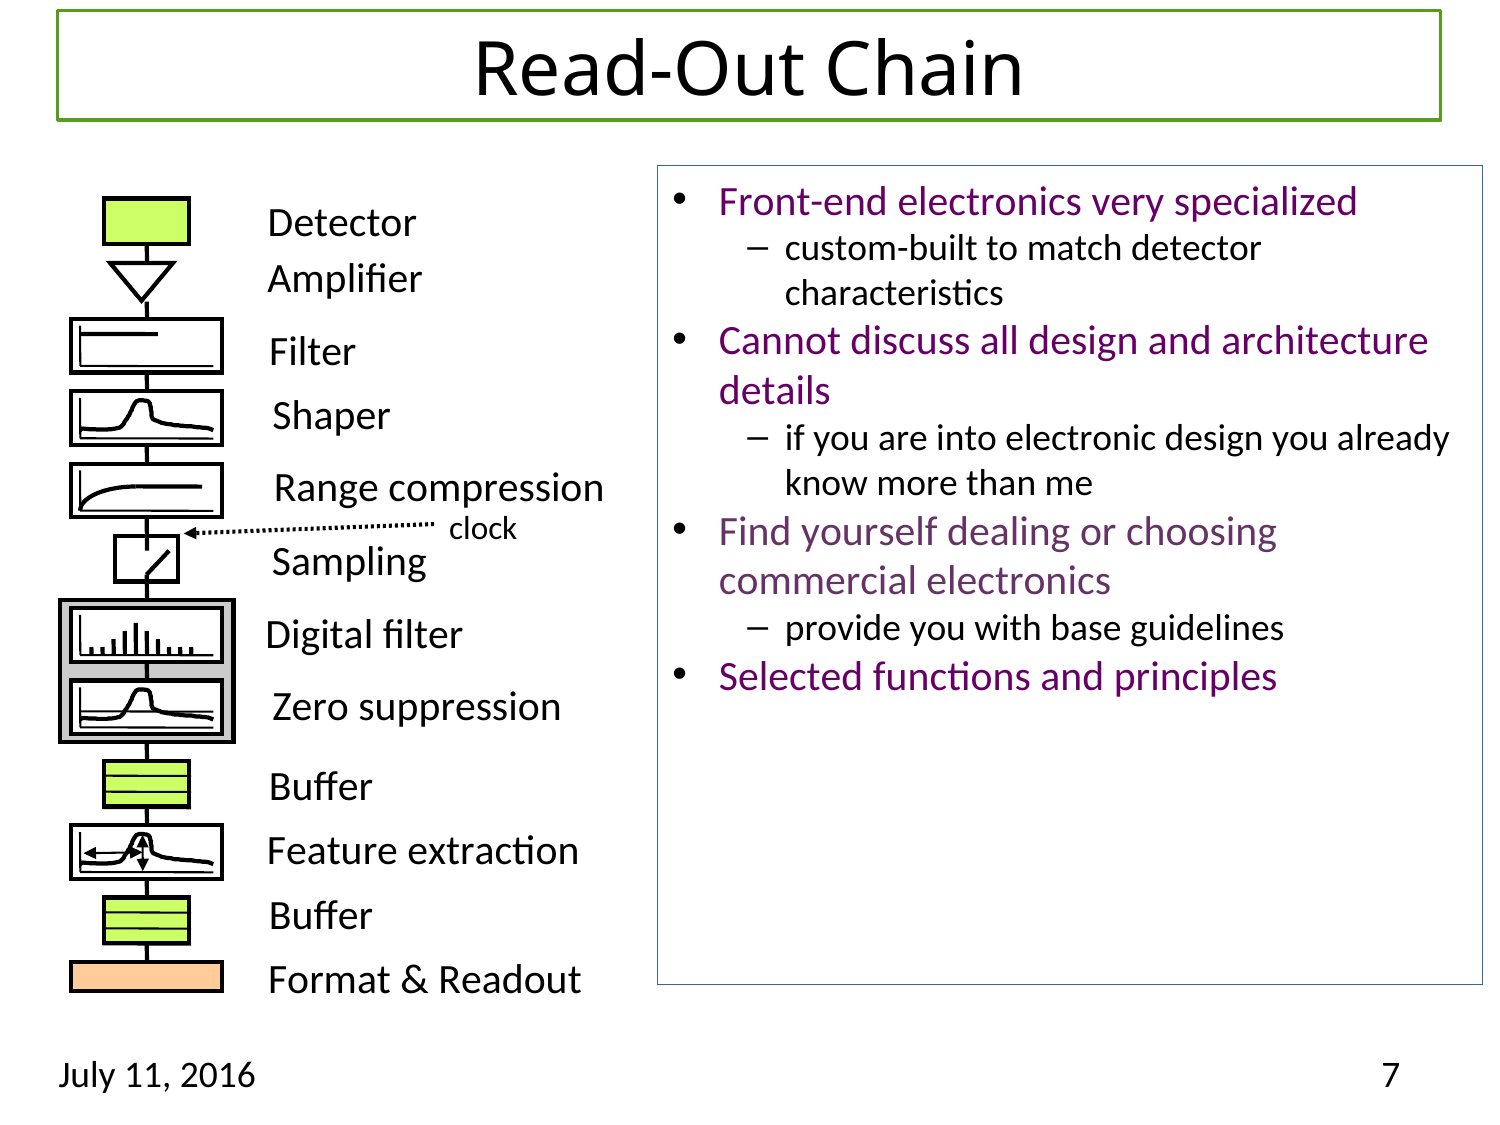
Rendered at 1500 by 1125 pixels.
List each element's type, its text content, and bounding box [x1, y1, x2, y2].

text_box [70, 463, 223, 518]
text_box Detector [252, 187, 433, 253]
text_box Digital filter [250, 598, 479, 665]
text_box [104, 760, 190, 774]
text_box [104, 914, 190, 927]
title Read-Out Chain [57, 10, 1441, 121]
text_box [104, 198, 190, 244]
text_box [104, 930, 190, 943]
text_box [115, 536, 179, 582]
text_box Buffer [253, 750, 389, 815]
text_box [70, 961, 223, 992]
text_box [104, 897, 190, 911]
text_box [104, 777, 190, 790]
text_box Buffer [253, 881, 389, 946]
text_box [104, 793, 190, 807]
text_box Feature extraction [251, 815, 596, 881]
text_box Format & Readout [253, 944, 598, 1010]
text_box Sampling [256, 526, 443, 592]
text_box [70, 825, 223, 879]
text_box Zero suppression [257, 671, 578, 737]
text_box Front-end electronics very specialized custom-built to match detector characteristics Cannot discuss all design and architecture details if you are into electronic design you already know more than me Find yourself dealing or choosing commercial electronics provide you with base guidelines Selected functions and principles [657, 165, 1483, 985]
text_box [59, 600, 234, 742]
text_box clock [434, 498, 563, 554]
text_box Amplifier [252, 243, 439, 309]
text_box Shaper [257, 380, 407, 446]
text_box [70, 319, 223, 373]
text_box Range compression [258, 452, 620, 518]
text_box Filter [253, 316, 372, 382]
text_box [70, 391, 223, 445]
text_box [110, 262, 174, 301]
